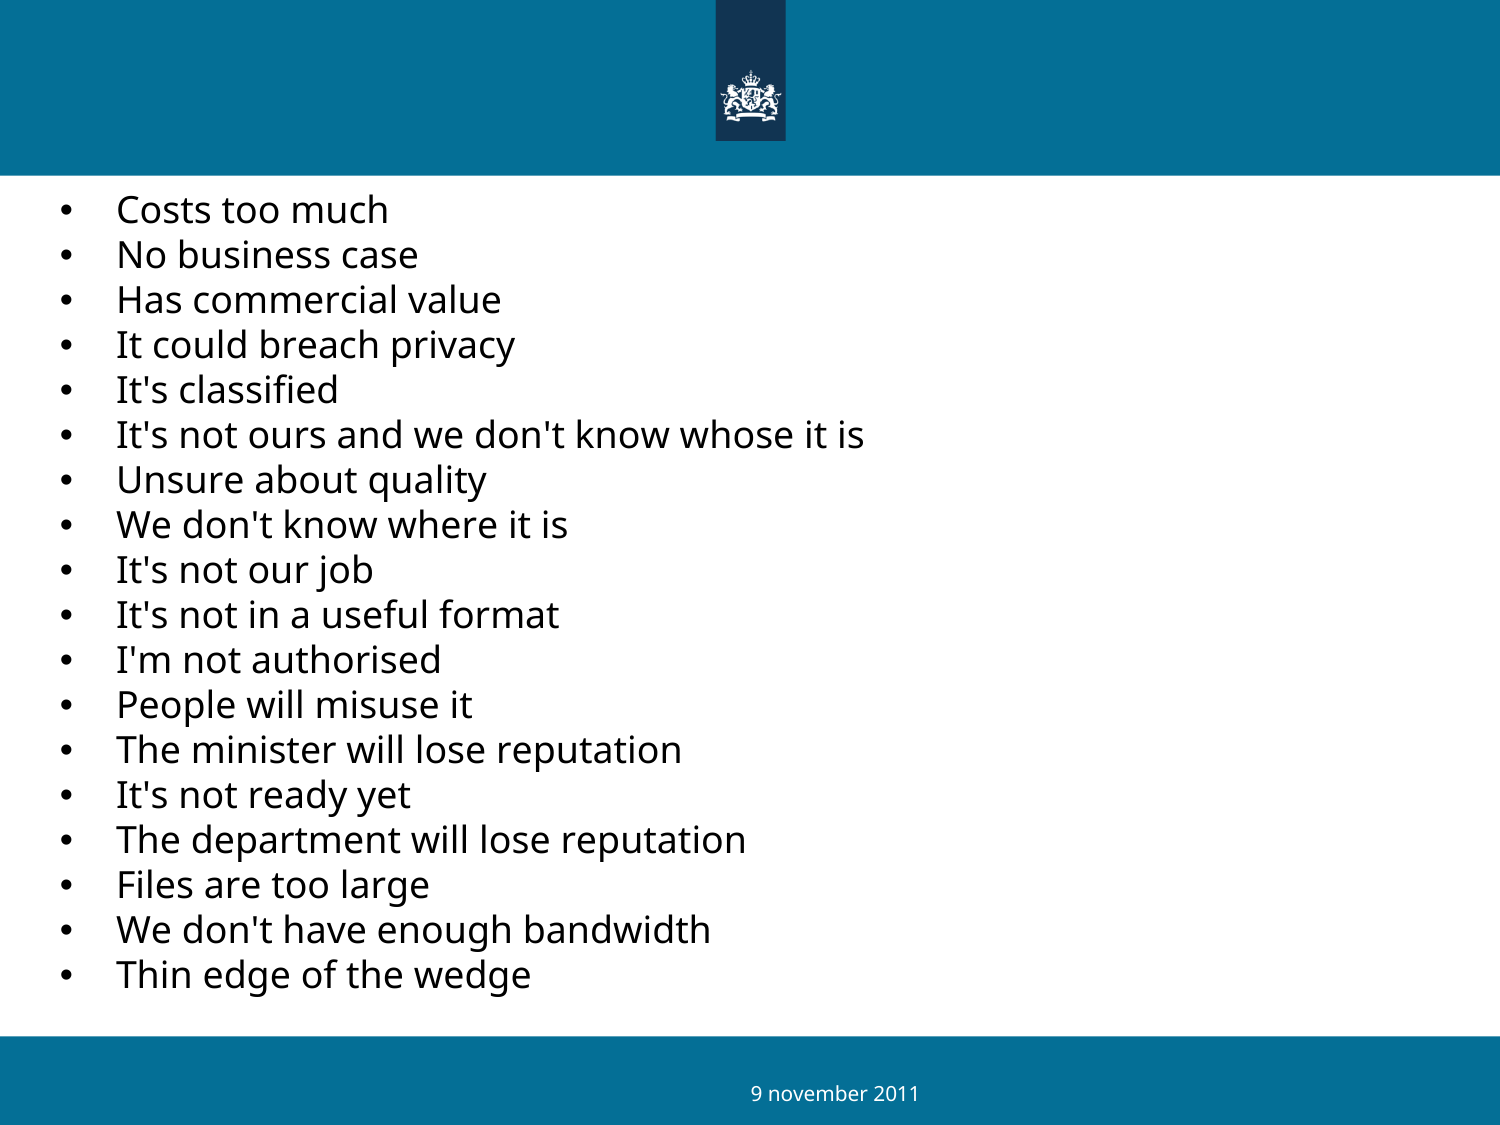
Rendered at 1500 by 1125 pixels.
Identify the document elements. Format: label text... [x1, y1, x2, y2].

text_box Costs too much No business case Has commercial value It could breach privacy It's classified It's not ours and we don't know whose it is Unsure about quality We don't know where it is It's not our job It's not in a useful format I'm not authorised People will misuse it The minister will lose reputation It's not ready yet The department will lose reputation Files are too large We don't have enough bandwidth Thin edge of the wedge [45, 178, 1451, 1005]
text_box 9 november 2011 [735, 1072, 1418, 1125]
picture [717, 0, 785, 140]
